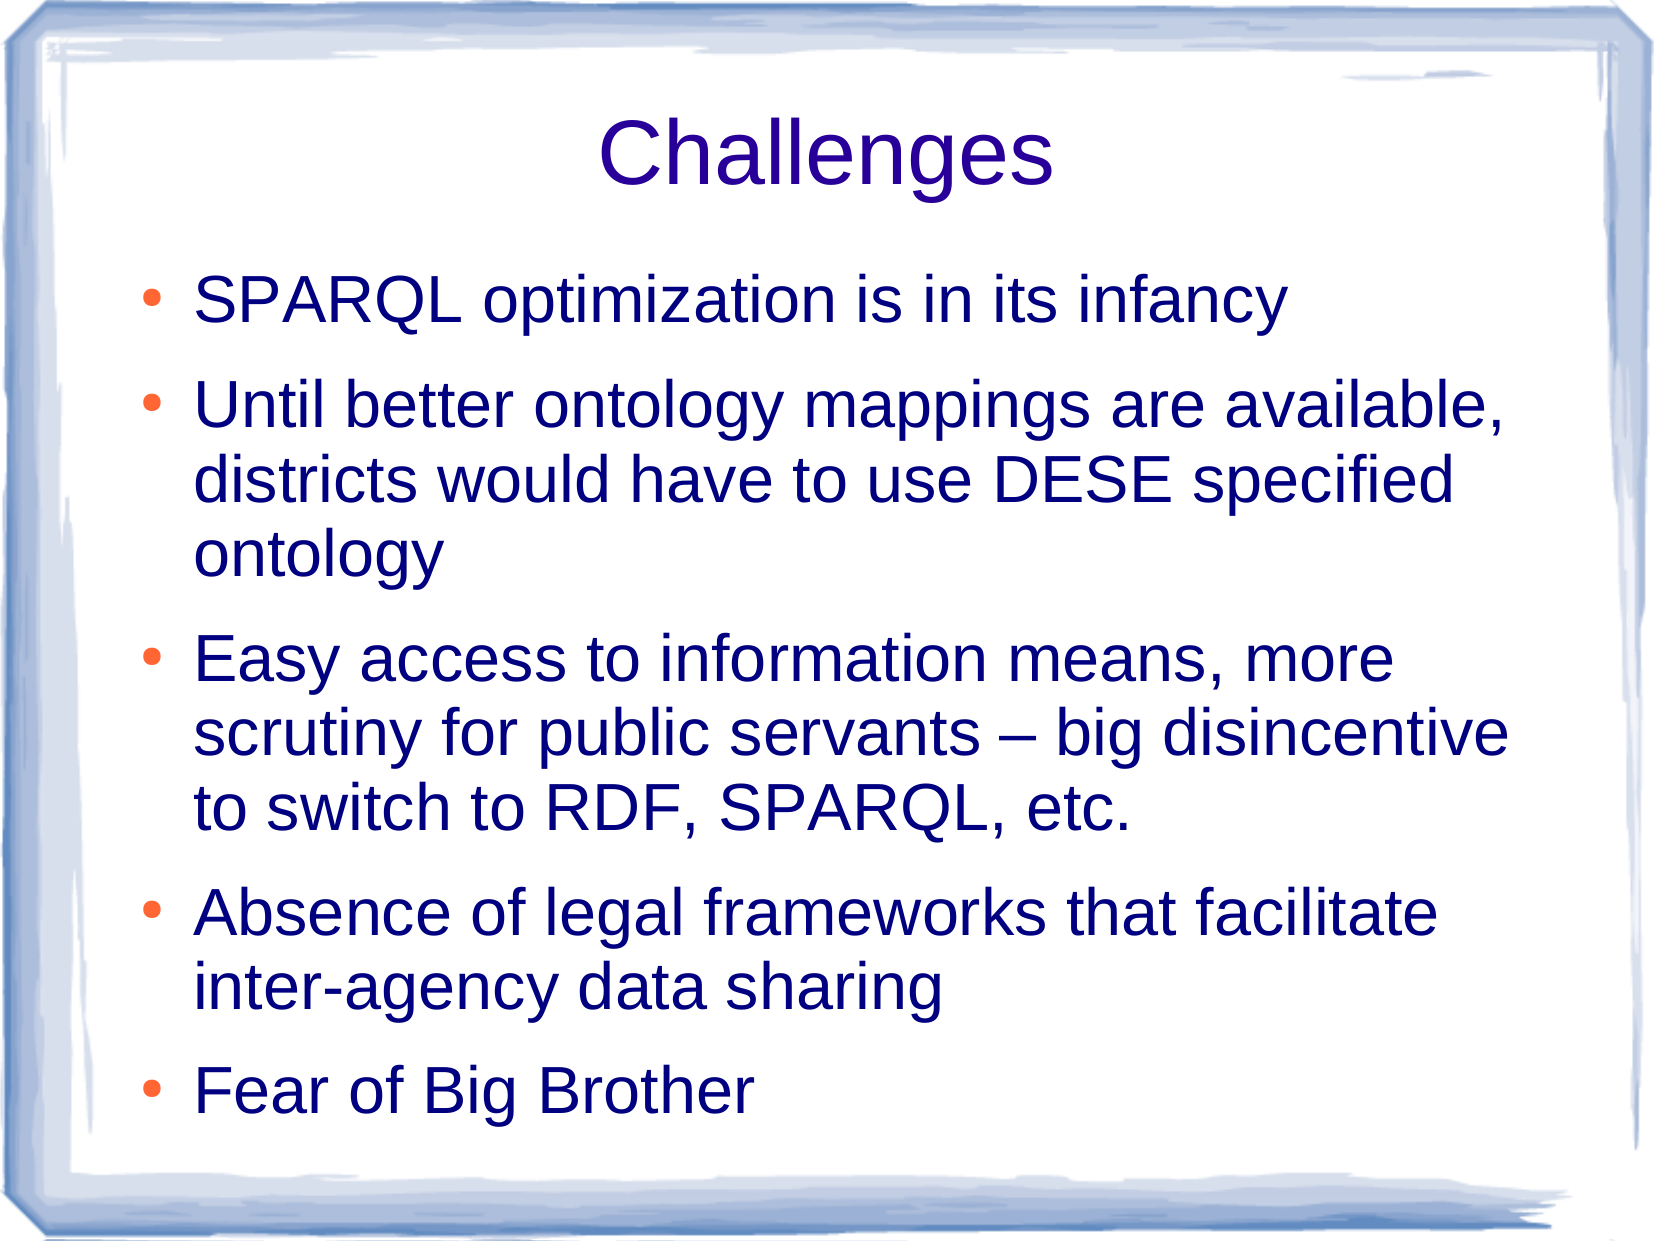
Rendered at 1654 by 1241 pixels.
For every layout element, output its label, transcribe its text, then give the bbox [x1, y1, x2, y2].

title Challenges [82, 49, 1571, 257]
picture [0, 0, 1654, 1241]
list SPARQL optimization is in its infancy Until better ontology mappings are available, districts would have to use DESE specified ontology Easy access to information means, more scrutiny for public servants – big disincentive to switch to RDF, SPARQL, etc. Absence of legal frameworks that facilitate inter-agency data sharing Fear of Big Brother [122, 262, 1576, 1129]
